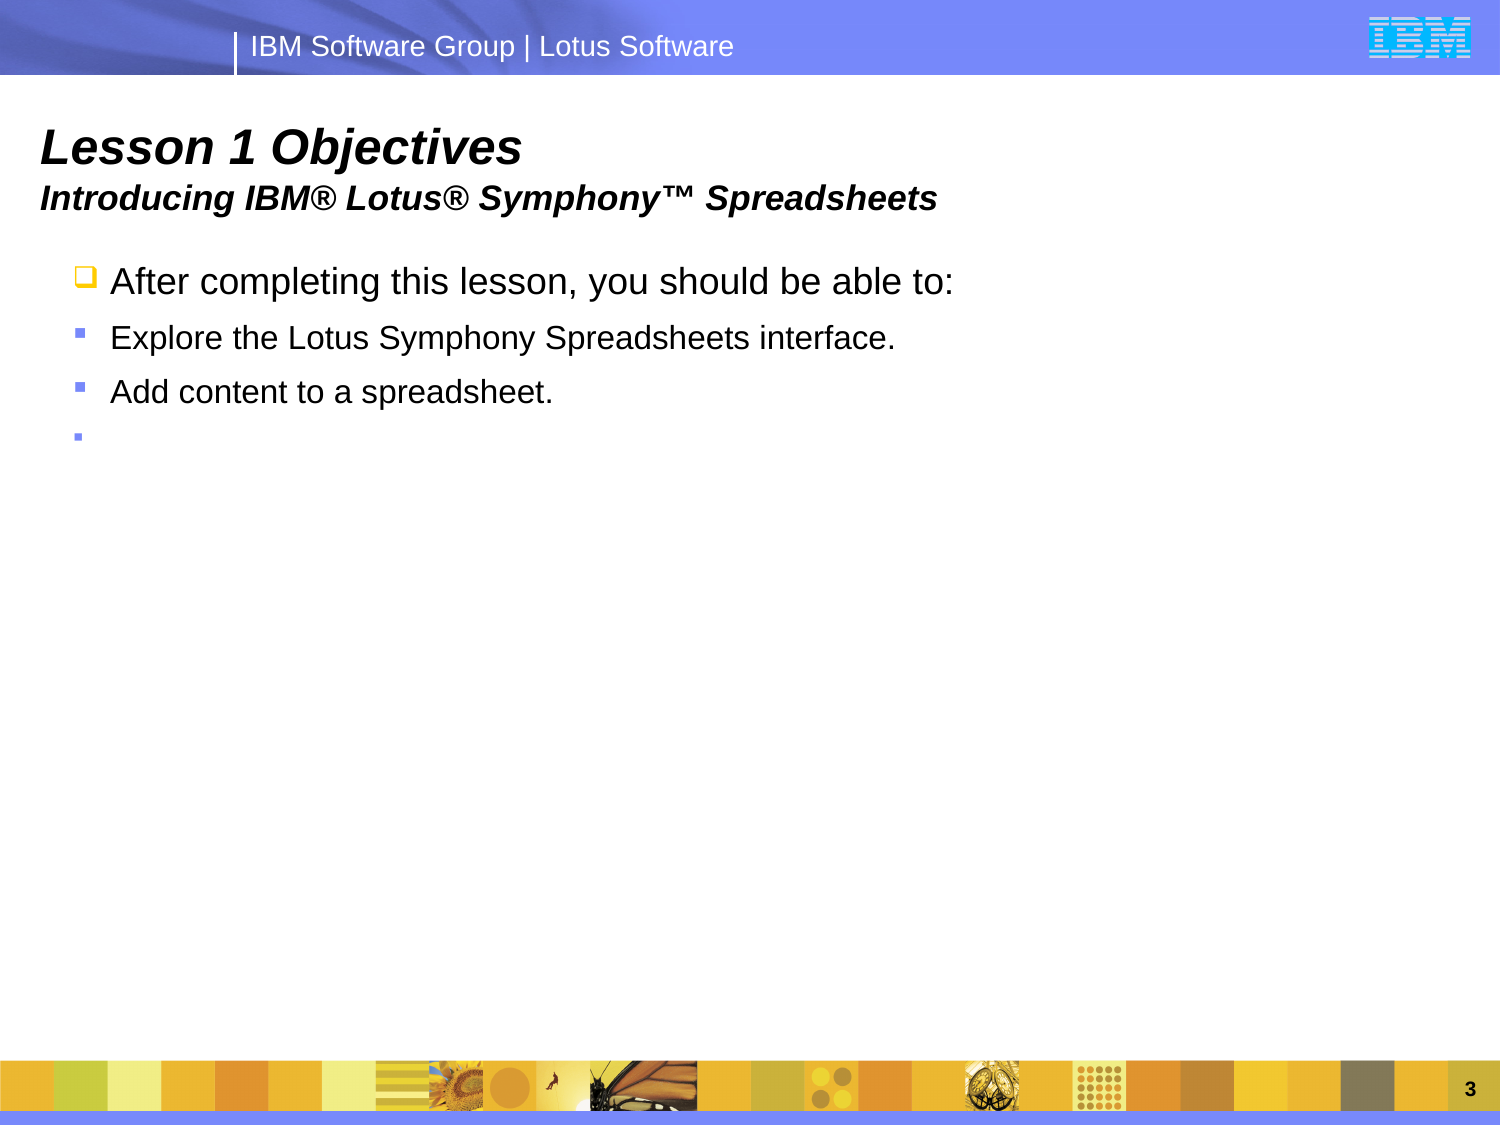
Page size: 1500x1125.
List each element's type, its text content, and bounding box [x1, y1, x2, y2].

picture [0, 0, 1500, 75]
text_box After completing this lesson, you should be able to: Explore the Lotus Symphony Spreadsheets interface. Add content to a spreadsheet. [57, 249, 1434, 1068]
title Lesson 1 Objectives Introducing IBM® Lotus® Symphony™ Spreadsheets [25, 108, 1378, 227]
picture [0, 1060, 1500, 1111]
